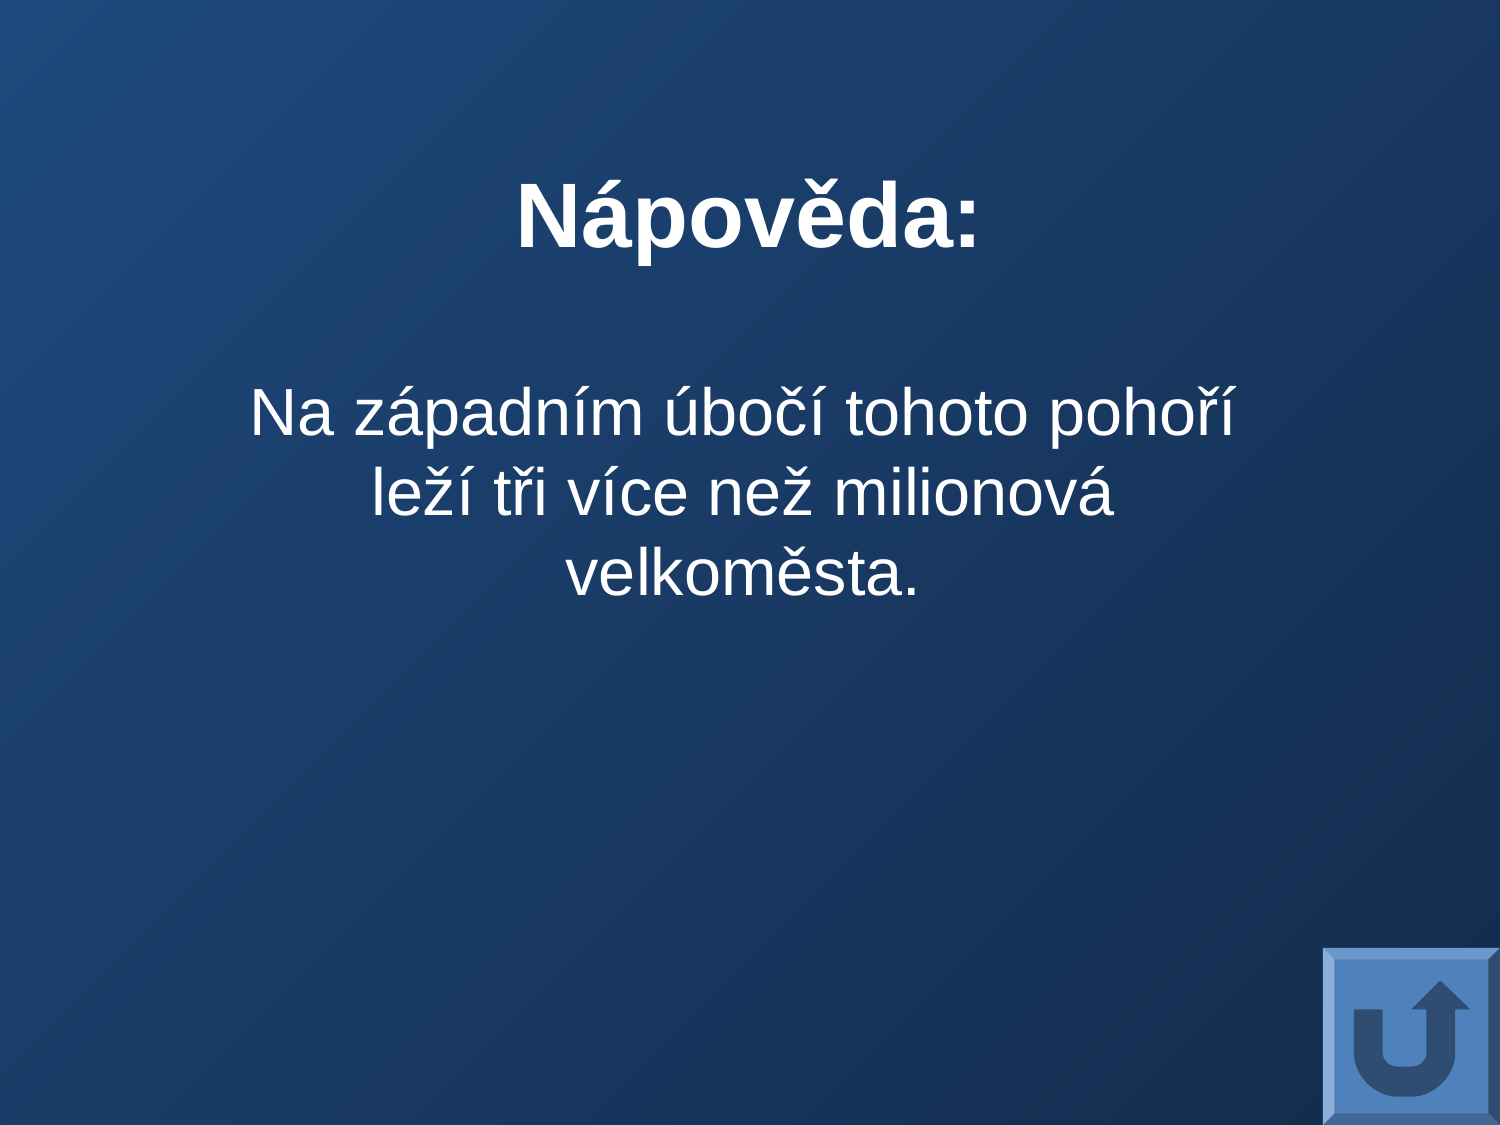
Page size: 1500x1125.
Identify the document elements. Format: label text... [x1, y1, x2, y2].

text_box Na západním úbočí tohoto pohoří leží tři více než milionová velkoměsta. [218, 361, 1269, 650]
text_box [1324, 947, 1500, 1125]
title Nápověda: [112, 90, 1388, 332]
